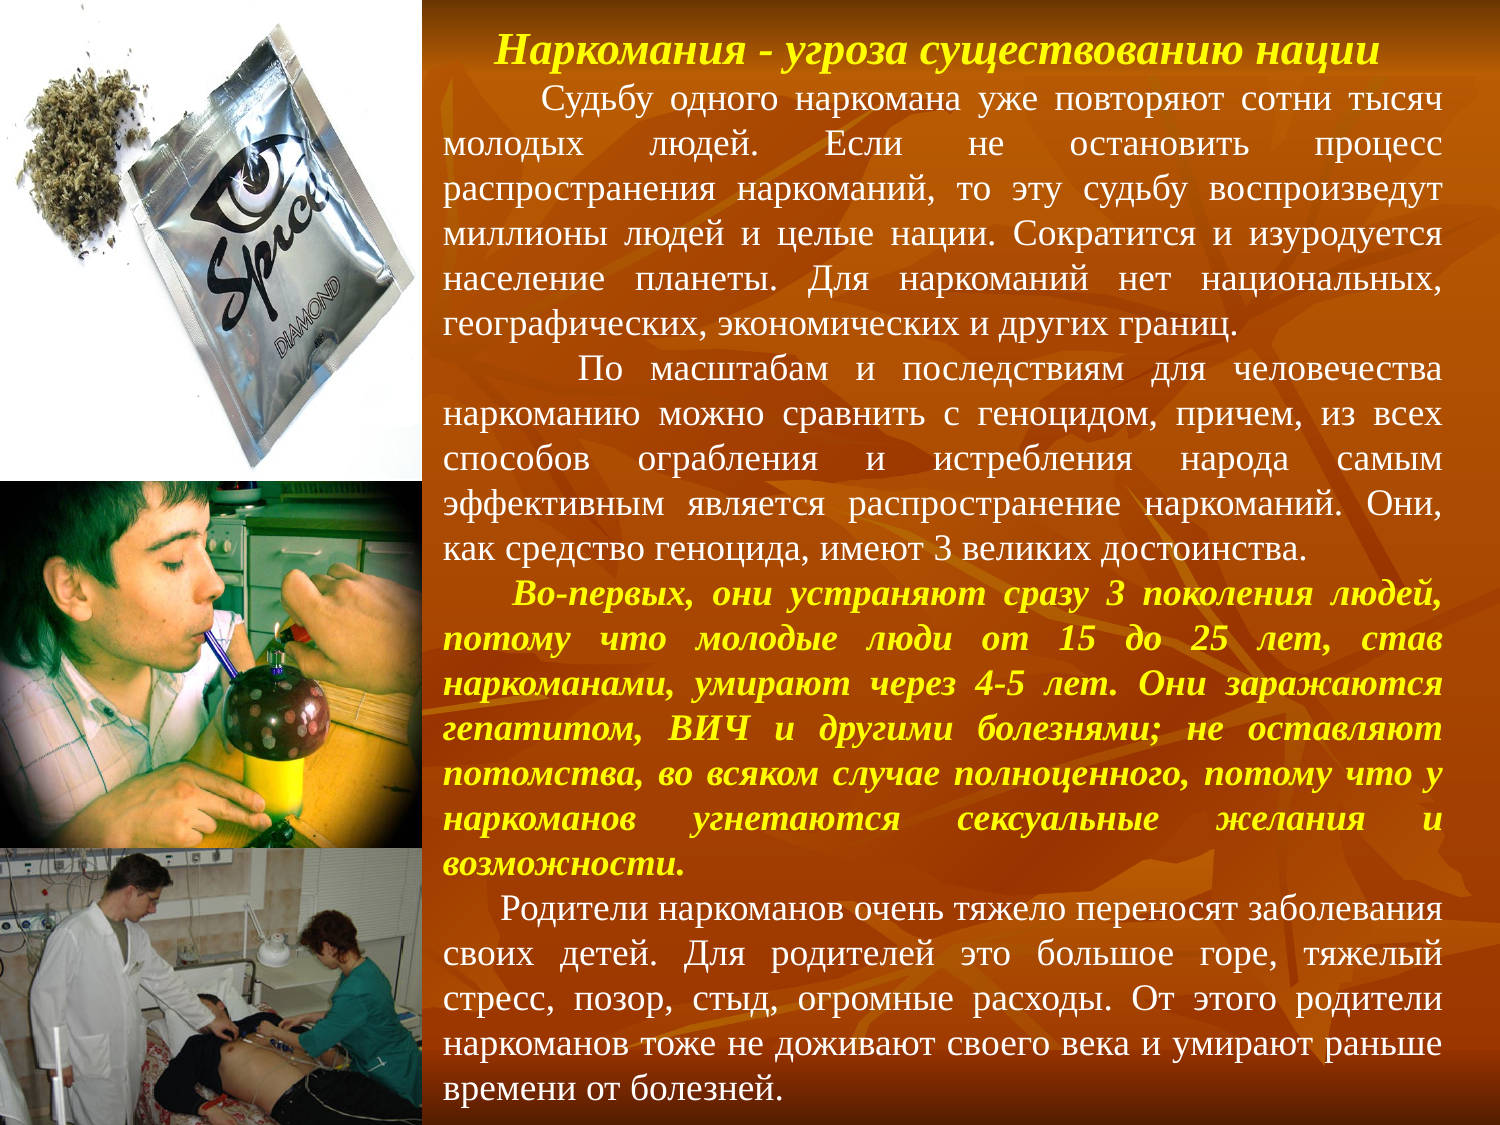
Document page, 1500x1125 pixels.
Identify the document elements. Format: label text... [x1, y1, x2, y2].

text_box Наркомания - угроза существованию нации Судьбу одного наркомана уже повторяют сотни тысяч молодых людей. Если не остановить процесс распространения наркоманий, то эту судьбу воспроизведут миллионы людей и целые нации. Сократится и изуродуется население планеты. Для наркоманий нет национальных, географических, экономических и других границ. По масштабам и последствиям для человечества наркоманию можно сравнить с геноцидом, причем, из всех способов ограбления и истребления народа самым эффективным является распространение наркоманий. Они, как средство геноцида, имеют 3 великих достоинства. Во-первых, они устраняют сразу 3 поколения людей, потому что молодые люди от 15 до 25 лет, став наркоманами, умирают через 4-5 лет. Они заражаются гепатитом, ВИЧ и другими болезнями; не оставляют потомства, во всяком случае полноценного, потому что у наркоманов угнетаются сексуальные желания и возможности. Родители наркоманов очень тяжело переносят заболевания своих детей. Для родителей это большое горе, тяжелый стресс, позор, стыд, огромные расходы. От этого родители наркоманов тоже не доживают своего века и умирают раньше времени от болезней. [427, 10, 1459, 1125]
picture [0, 0, 422, 1125]
